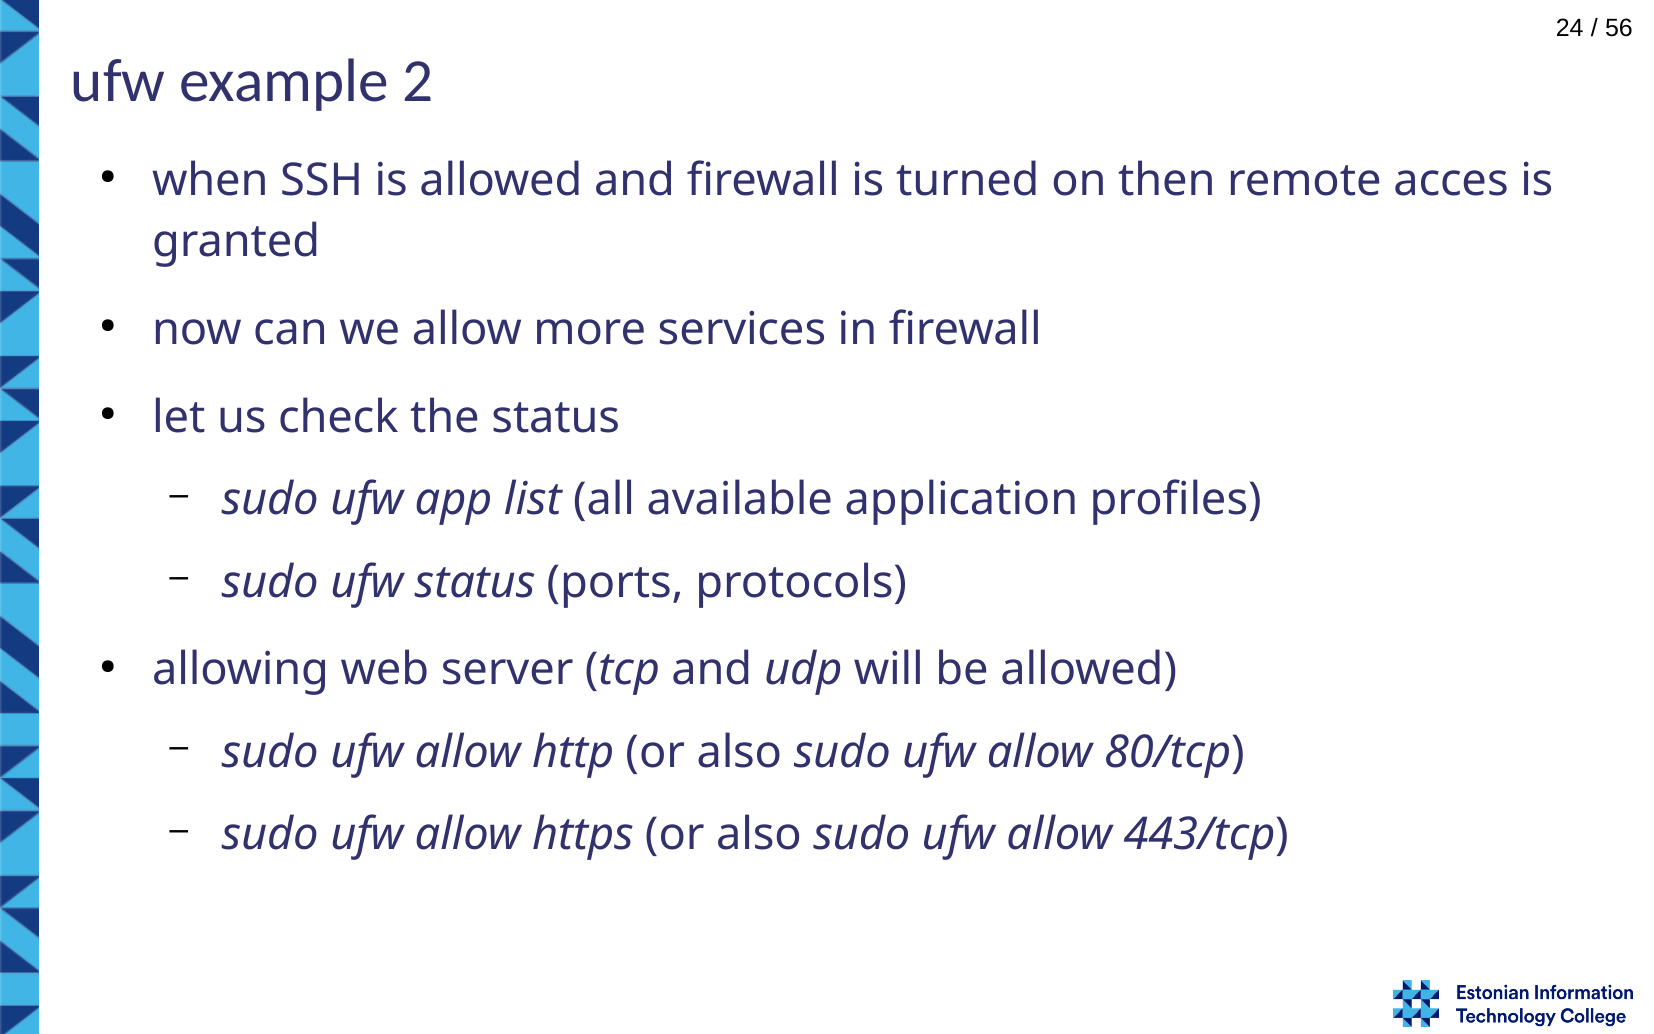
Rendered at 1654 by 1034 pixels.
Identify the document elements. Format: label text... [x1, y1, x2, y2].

title ufw example 2 [70, 41, 1630, 130]
list when SSH is allowed and firewall is turned on then remote acces is granted now can we allow more services in firewall let us check the status sudo ufw app list (all available application profiles) sudo ufw status (ports, protocols) allowing web server (tcp and udp will be allowed) sudo ufw allow http (or also sudo ufw allow 80/tcp) sudo ufw allow https (or also sudo ufw allow 443/tcp) [82, 147, 1625, 866]
picture [1393, 980, 1633, 1027]
